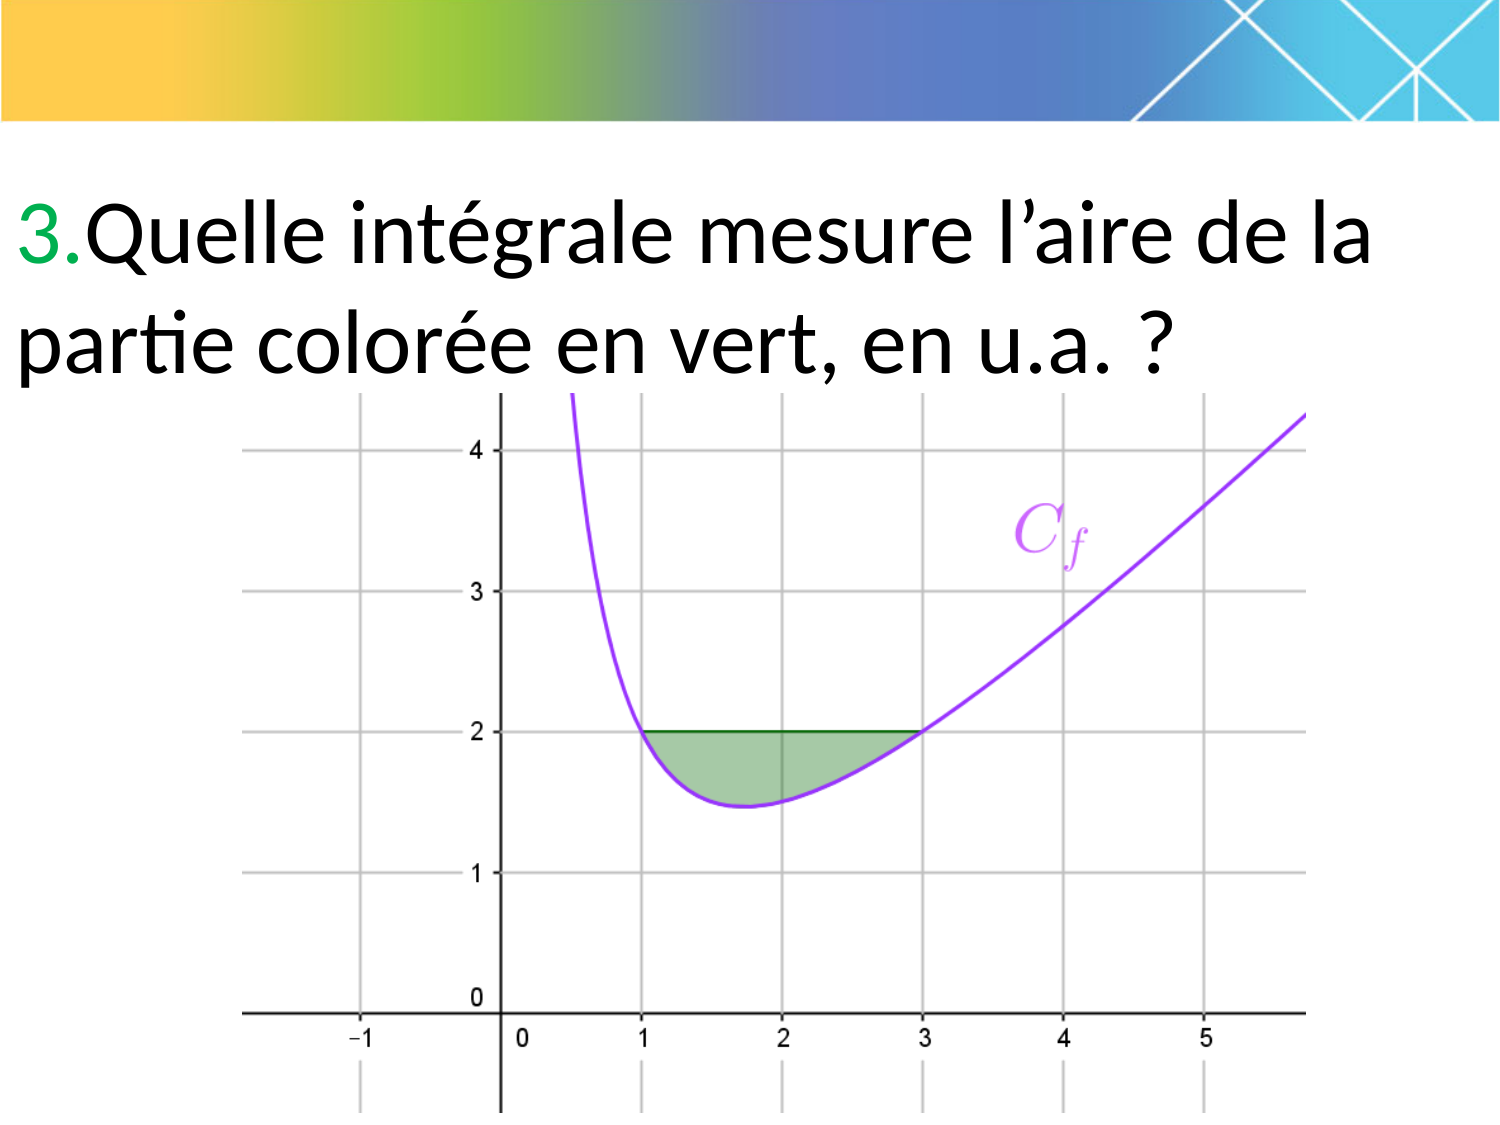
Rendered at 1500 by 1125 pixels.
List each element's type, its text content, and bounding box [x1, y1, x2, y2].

picture [242, 393, 1306, 1113]
title Quelle intégrale mesure l’aire de la partie colorée en vert, en u.a. ? [0, 163, 1500, 305]
